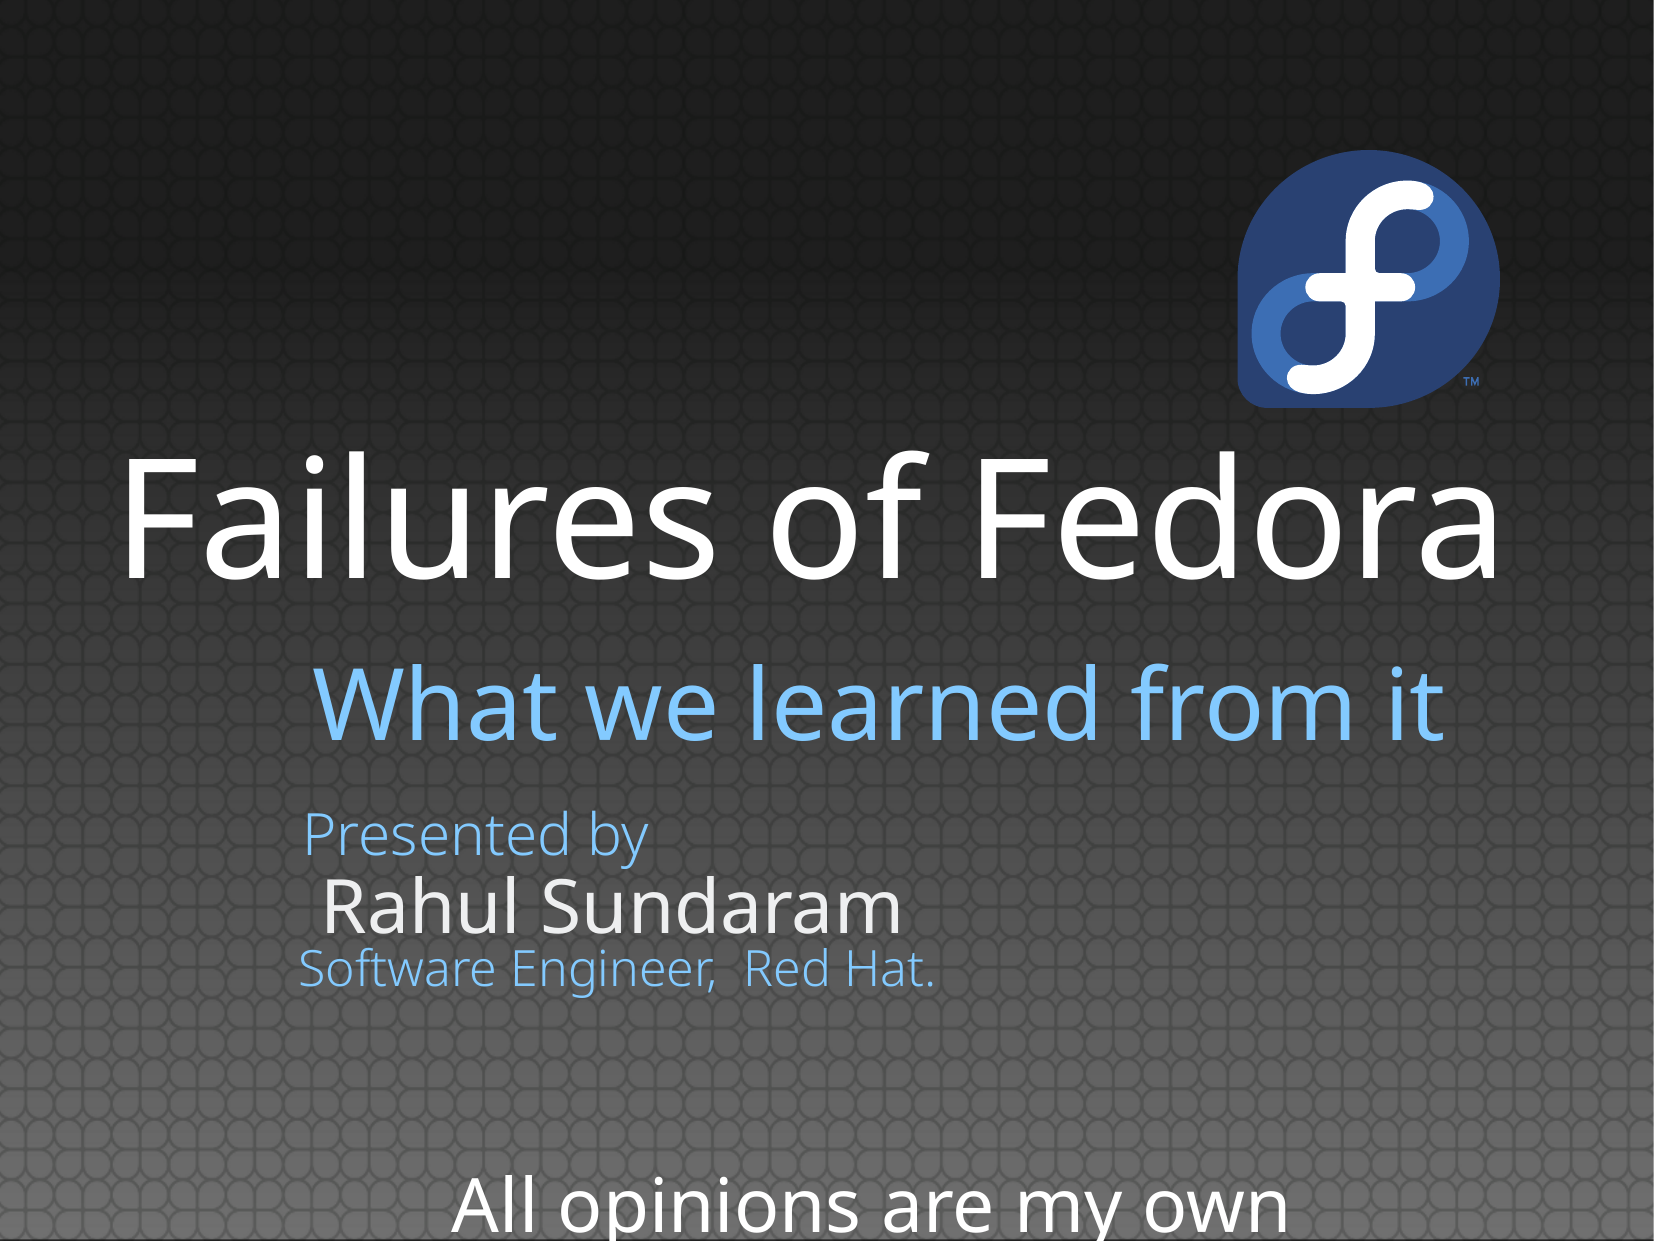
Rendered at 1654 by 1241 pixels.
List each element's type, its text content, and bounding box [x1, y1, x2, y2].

text_box Failures of Fedora [24, 393, 1524, 990]
text_box All opinions are my own [380, 1144, 1307, 1241]
picture [0, 0, 1654, 1241]
text_box Software Engineer, Red Hat. [283, 990, 1036, 999]
